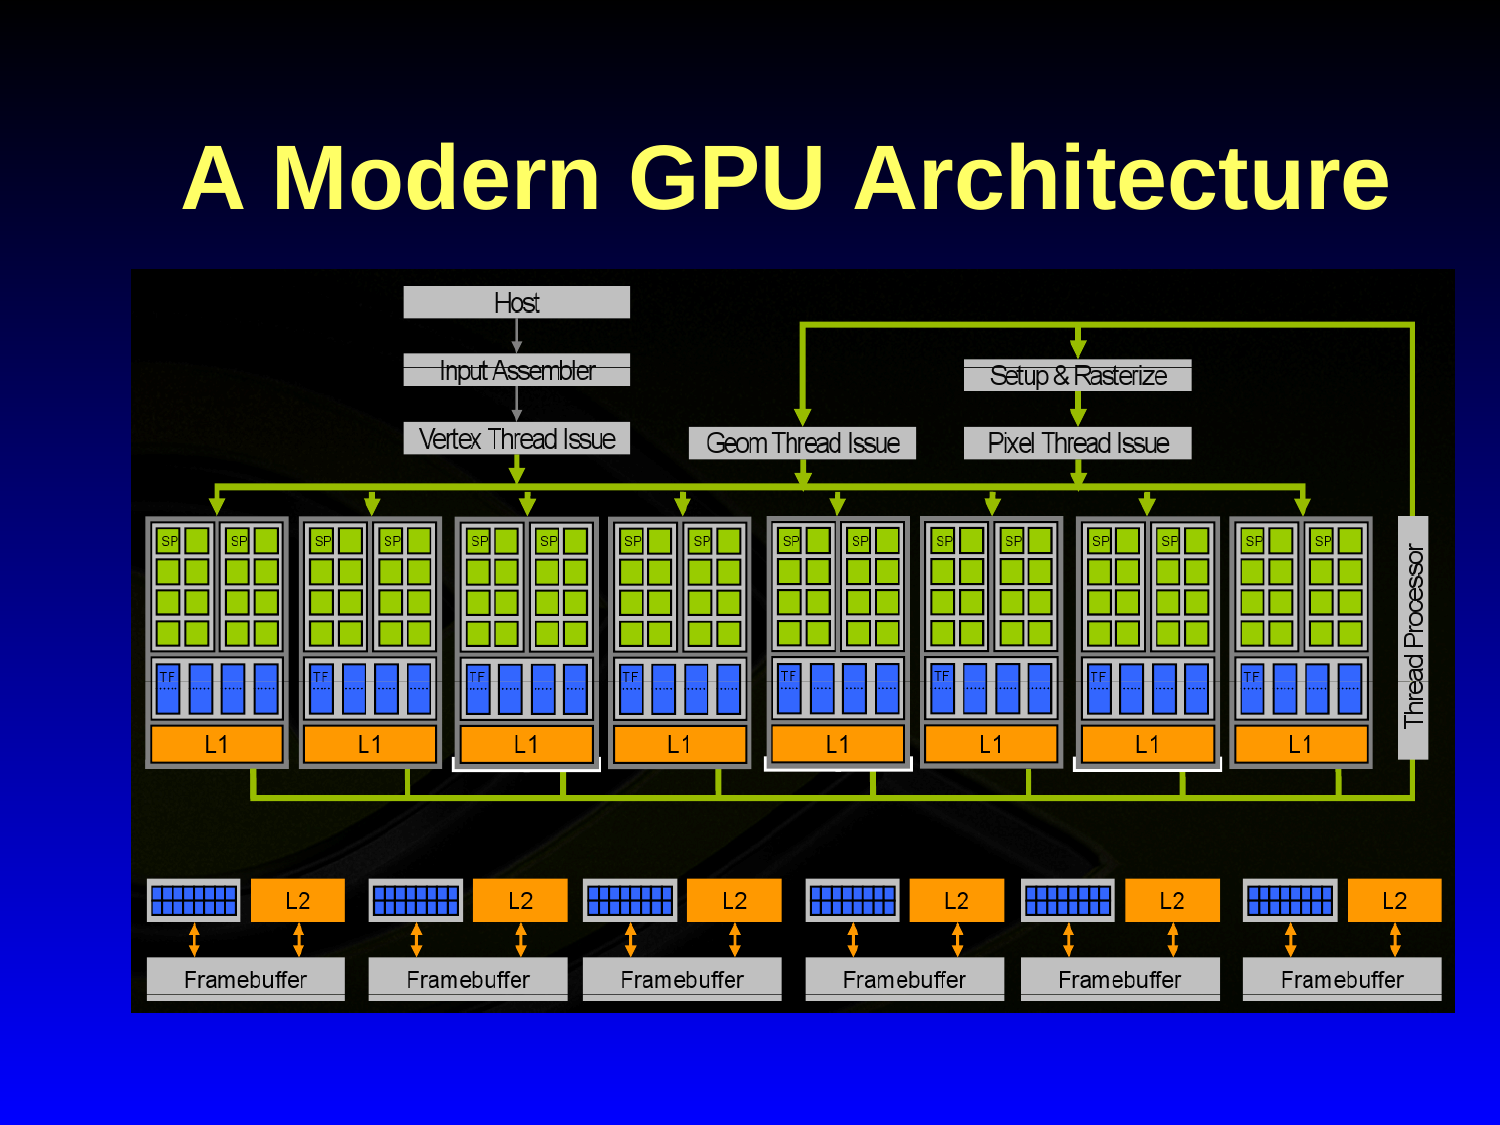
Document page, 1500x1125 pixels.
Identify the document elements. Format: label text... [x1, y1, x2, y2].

title A Modern GPU Architecture [105, 79, 1468, 259]
picture [131, 269, 1455, 1013]
